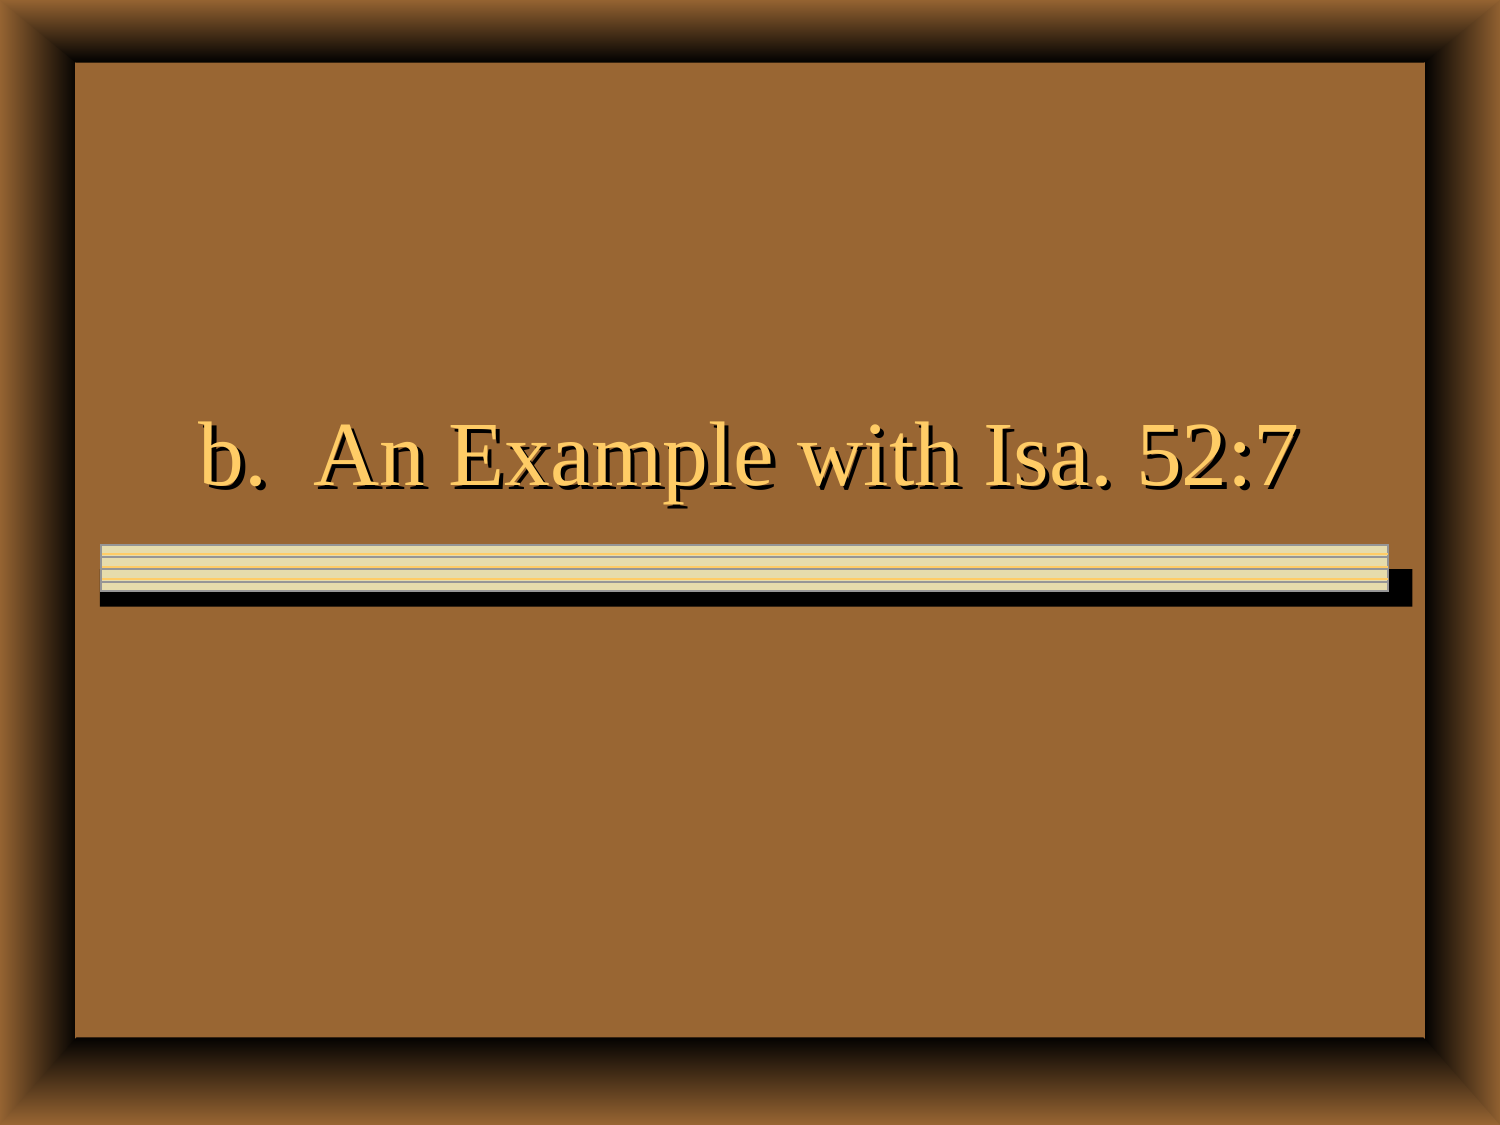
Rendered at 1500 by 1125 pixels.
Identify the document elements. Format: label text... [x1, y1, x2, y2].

title b. An Example with Isa. 52:7 [112, 324, 1388, 513]
